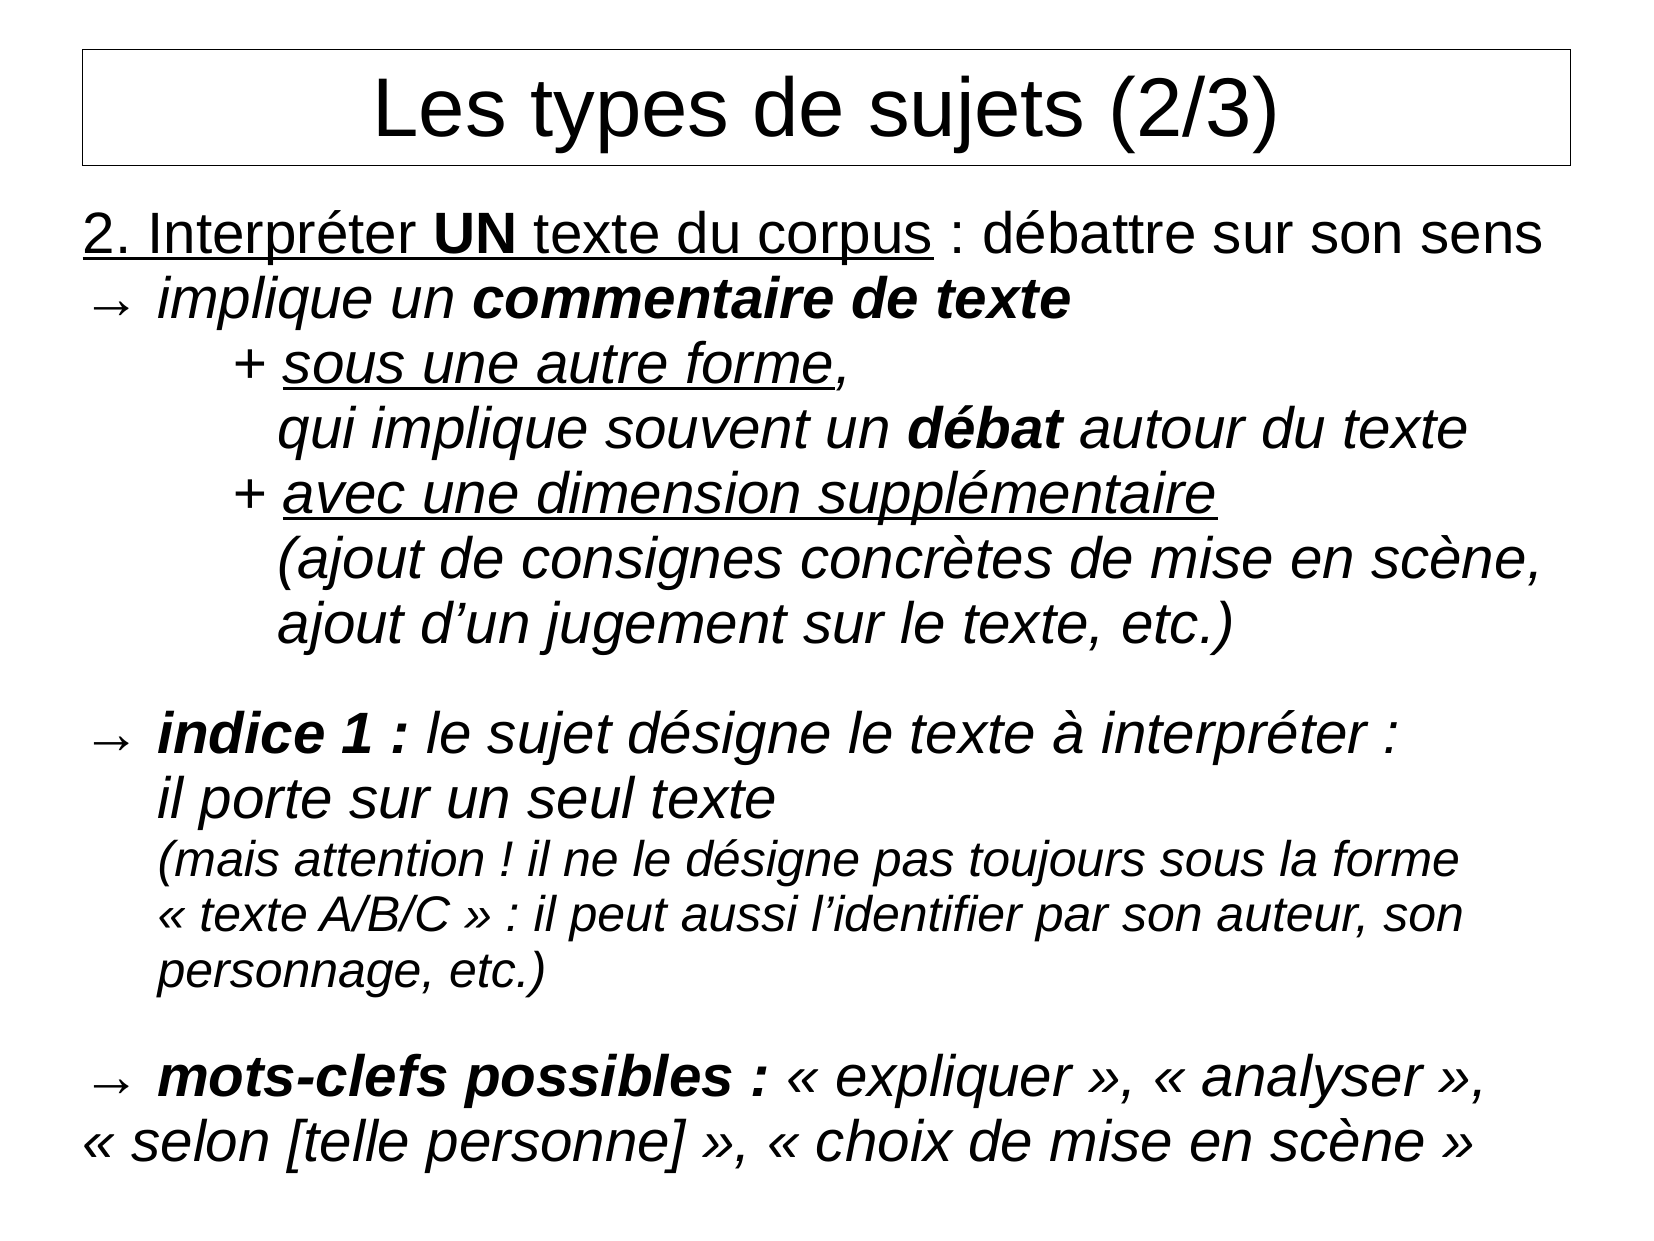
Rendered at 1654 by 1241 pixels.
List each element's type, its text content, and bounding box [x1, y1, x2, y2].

title Les types de sujets (2/3) [82, 49, 1571, 166]
list 2. Interpréter UN texte du corpus : débattre sur son sens → implique un commentaire de texte + sous une autre forme, qui implique souvent un débat autour du texte + avec une dimension supplémentaire (ajout de consignes concrètes de mise en scène, ajout d’un jugement sur le texte, etc.) → indice 1 : le sujet désigne le texte à interpréter : il porte sur un seul texte (mais attention ! il ne le désigne pas toujours sous la forme « texte A/B/C » : il peut aussi l’identifier par son auteur, son personnage, etc.) → mots-clefs possibles : « expliquer », « analyser », « selon [telle personne] », « choix de mise en scène » [82, 200, 1571, 1177]
